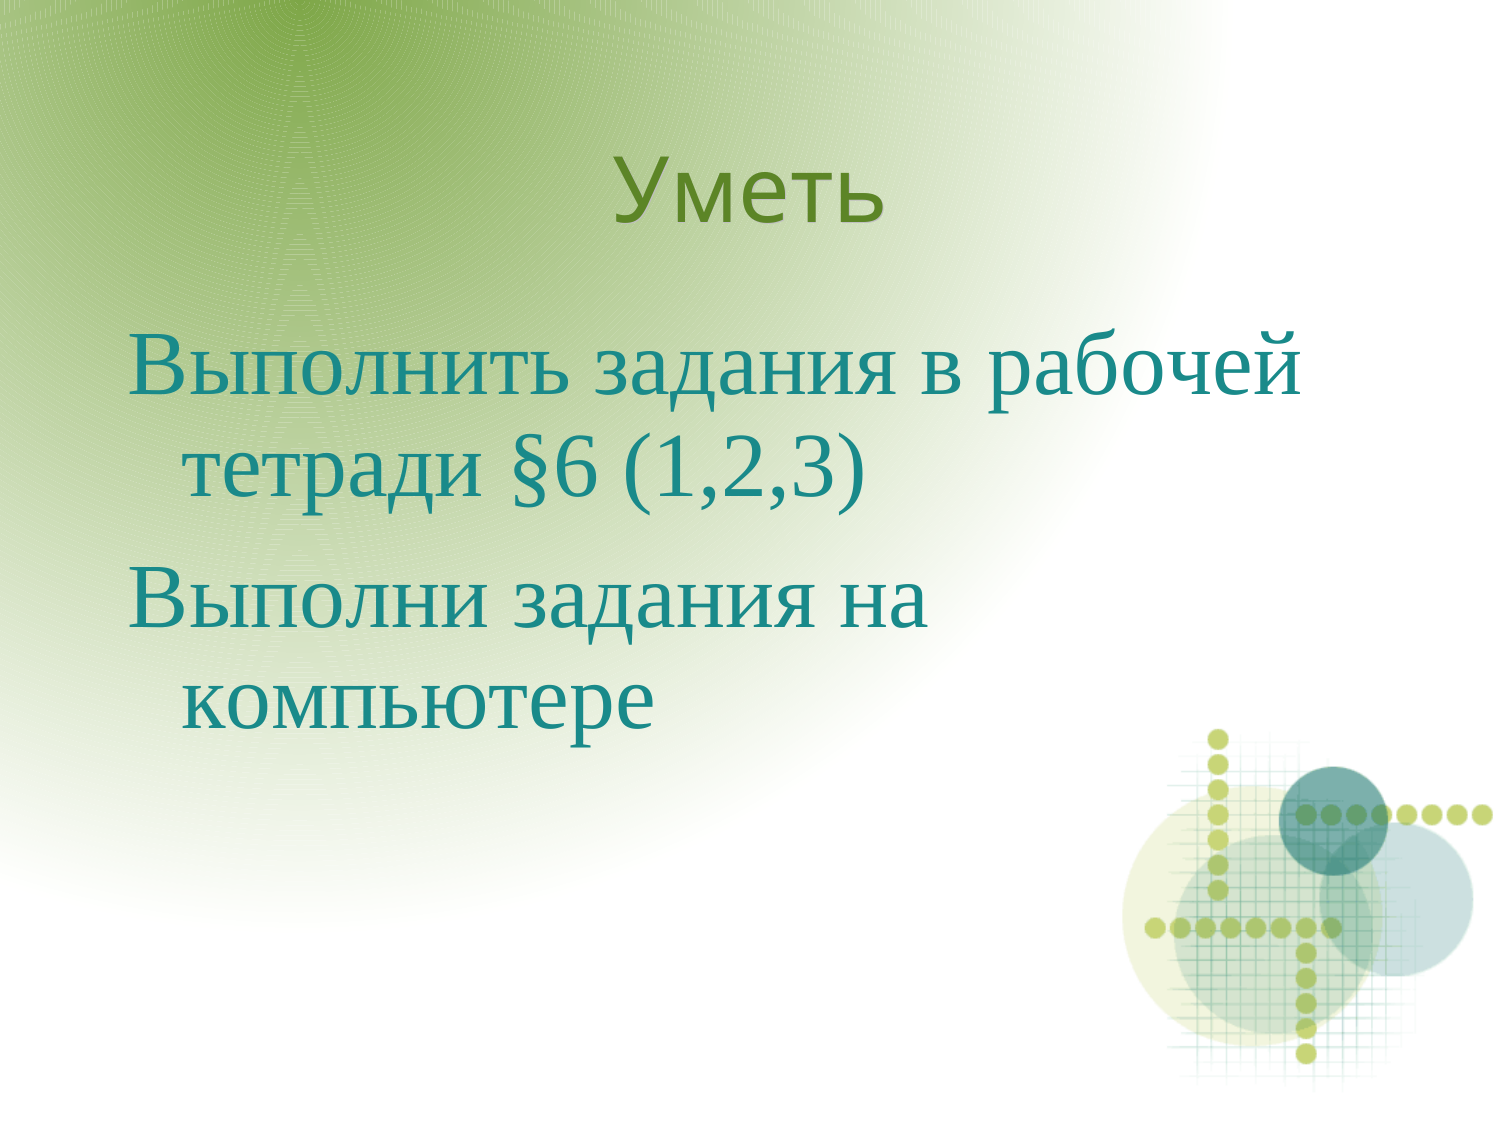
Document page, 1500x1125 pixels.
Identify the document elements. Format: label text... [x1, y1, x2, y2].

title Уметь [110, 100, 1392, 274]
list Выполнить задания в рабочей тетради §6 (1,2,3) Выполни задания на компьютере [110, 312, 1392, 1007]
picture [1110, 718, 1500, 1098]
